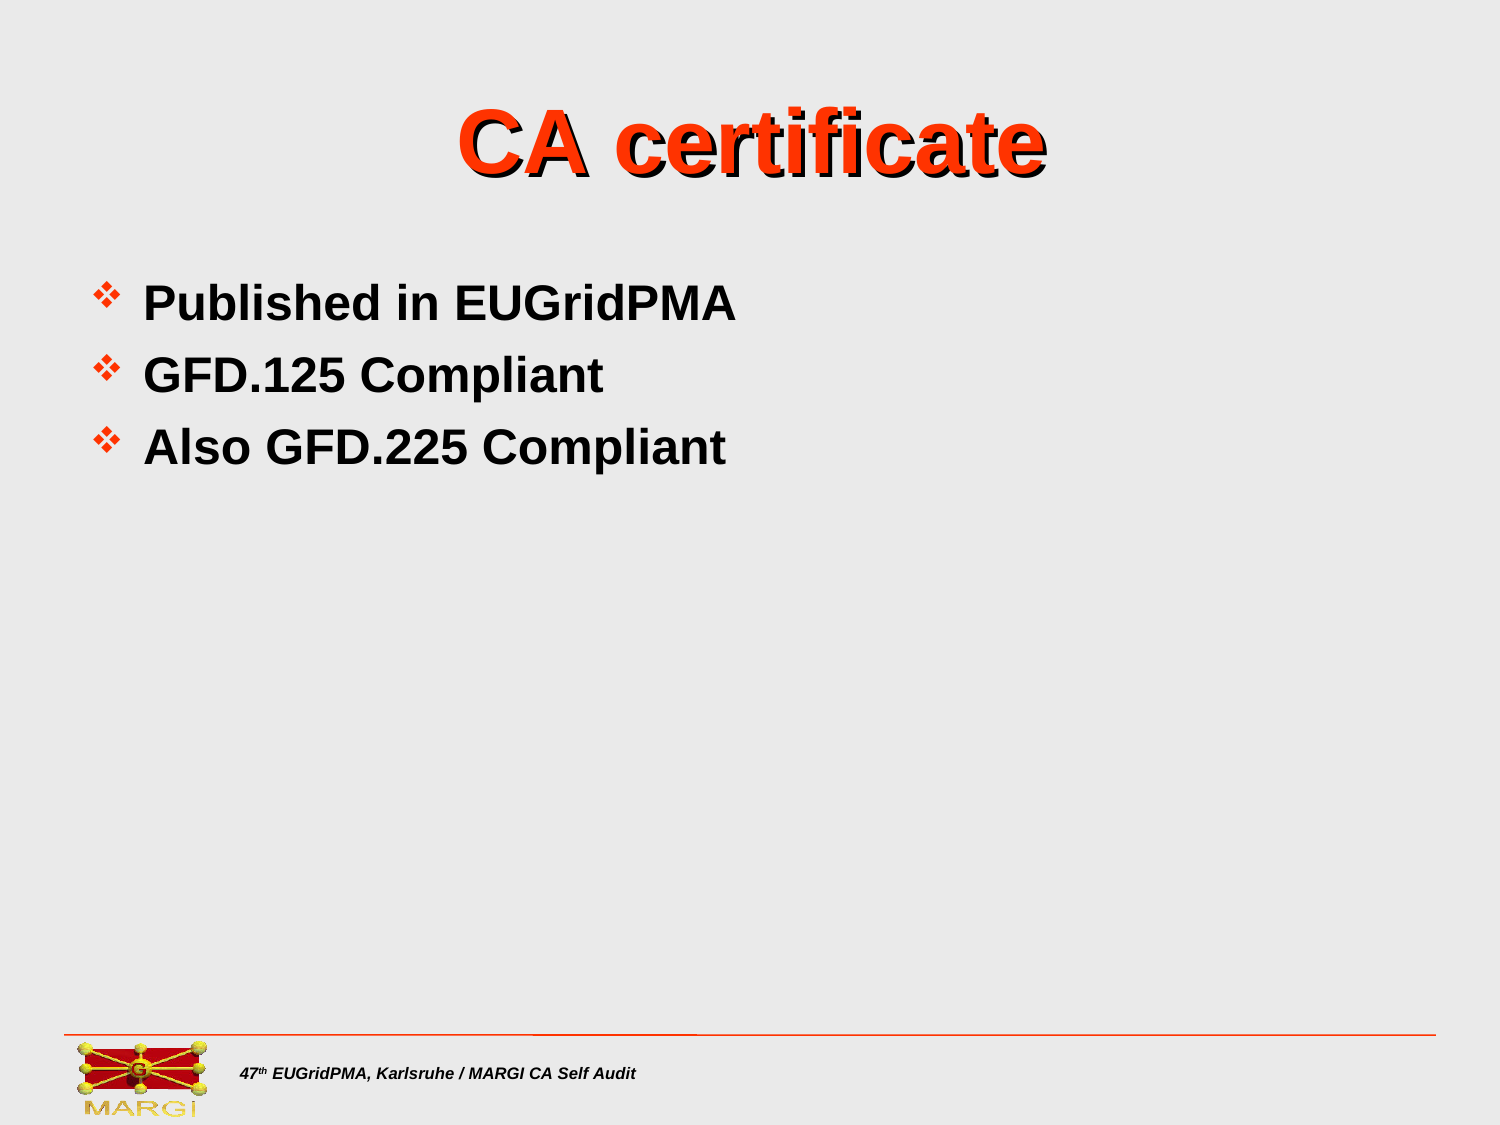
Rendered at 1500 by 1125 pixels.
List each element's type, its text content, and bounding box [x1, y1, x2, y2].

text_box Published in EUGridPMA GFD.125 Compliant Also GFD.225 Compliant [75, 262, 1426, 1005]
picture [67, 1033, 219, 1123]
text_box CA certificate [76, 42, 1427, 231]
